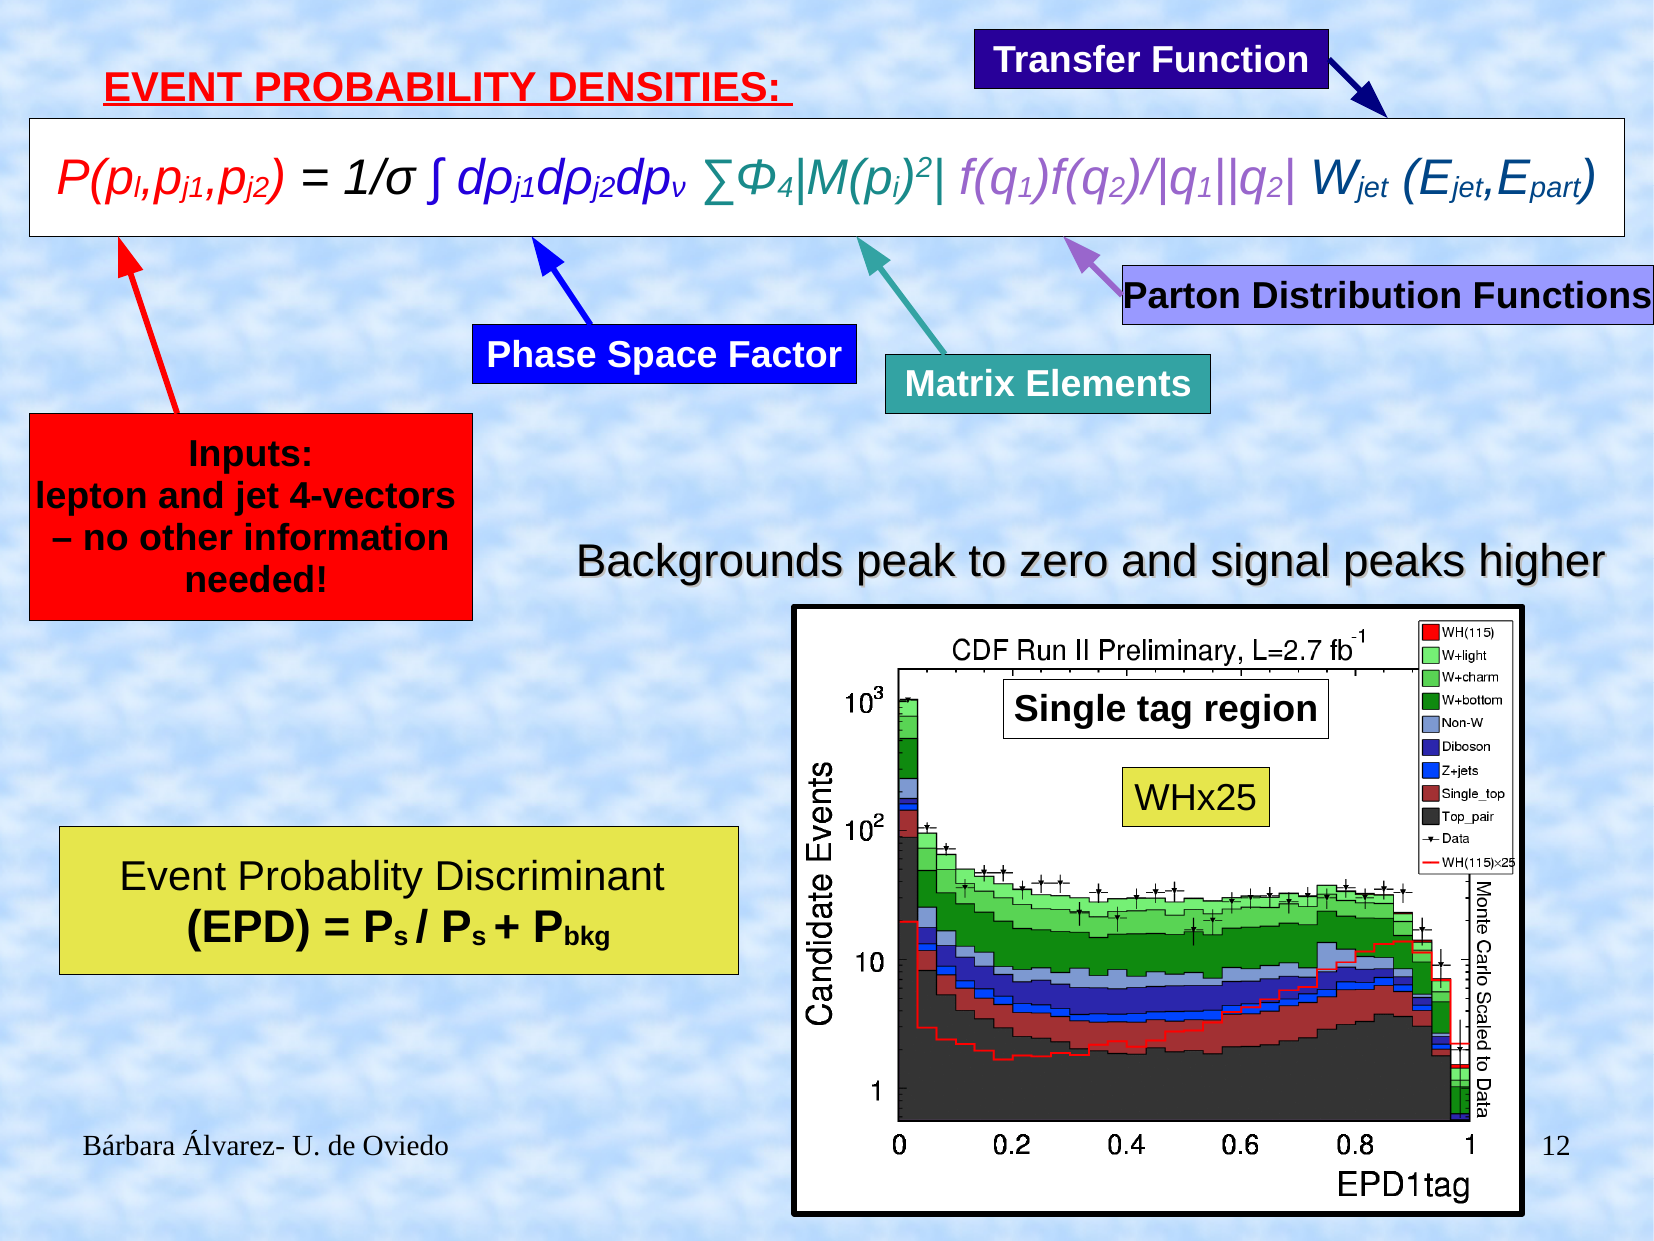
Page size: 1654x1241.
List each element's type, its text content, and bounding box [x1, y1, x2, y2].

text_box Backgrounds peak to zero and signal peaks higher [561, 527, 1622, 593]
text_box Parton Distribution Functions [1122, 265, 1654, 325]
text_box Matrix Elements [885, 354, 1211, 414]
text_box P(pl,pj1,pj2) = 1/σ ∫ dρj1dρj2dpν ∑Φ4|M(pi)2| f(q1)f(q2)/|q1||q2| Wjet (Ejet,Epart) [29, 118, 1625, 237]
picture [0, 0, 1654, 1241]
text_box Phase Space Factor [472, 324, 857, 384]
text_box Transfer Function [974, 29, 1329, 89]
text_box WHx25 [1122, 767, 1270, 827]
text_box Event Probablity Discriminant (EPD) = Ps / Ps + Pbkg [59, 826, 739, 975]
text_box EVENT PROBABILITY DENSITIES: [88, 55, 808, 119]
text_box Single tag region [1003, 679, 1329, 739]
text_box Inputs: lepton and jet 4-vectors – no other information needed! [29, 413, 473, 621]
